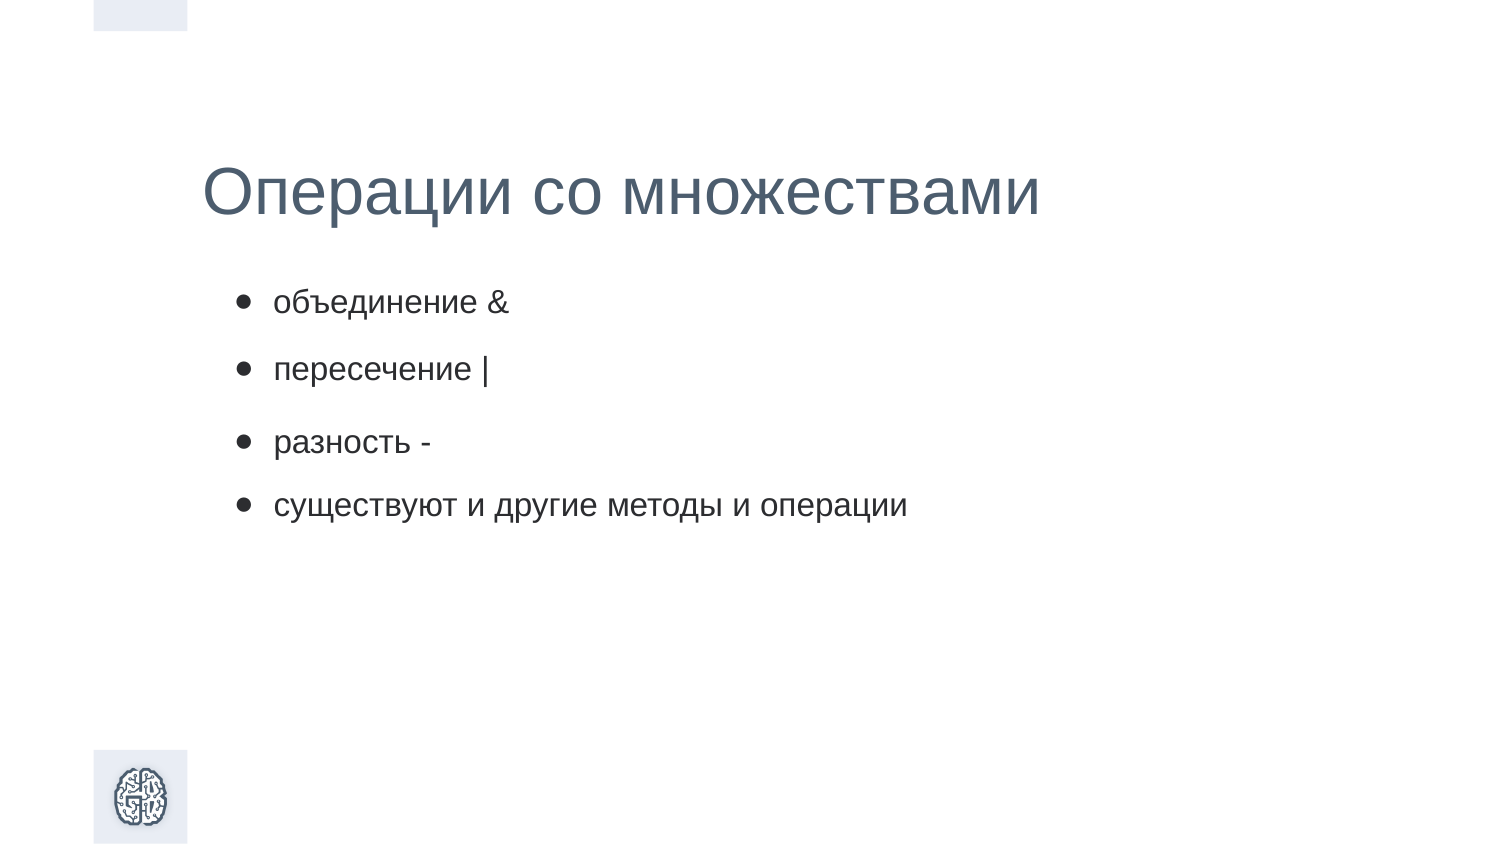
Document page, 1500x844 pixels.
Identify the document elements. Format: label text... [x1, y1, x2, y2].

text_box пересечение | [187, 321, 1313, 394]
text_box Операции со множествами [187, 93, 1312, 259]
text_box существуют и другие методы и операции [187, 456, 1313, 530]
picture [106, 760, 175, 834]
text_box разность - [187, 394, 1313, 456]
text_box объединение & [187, 259, 1312, 322]
